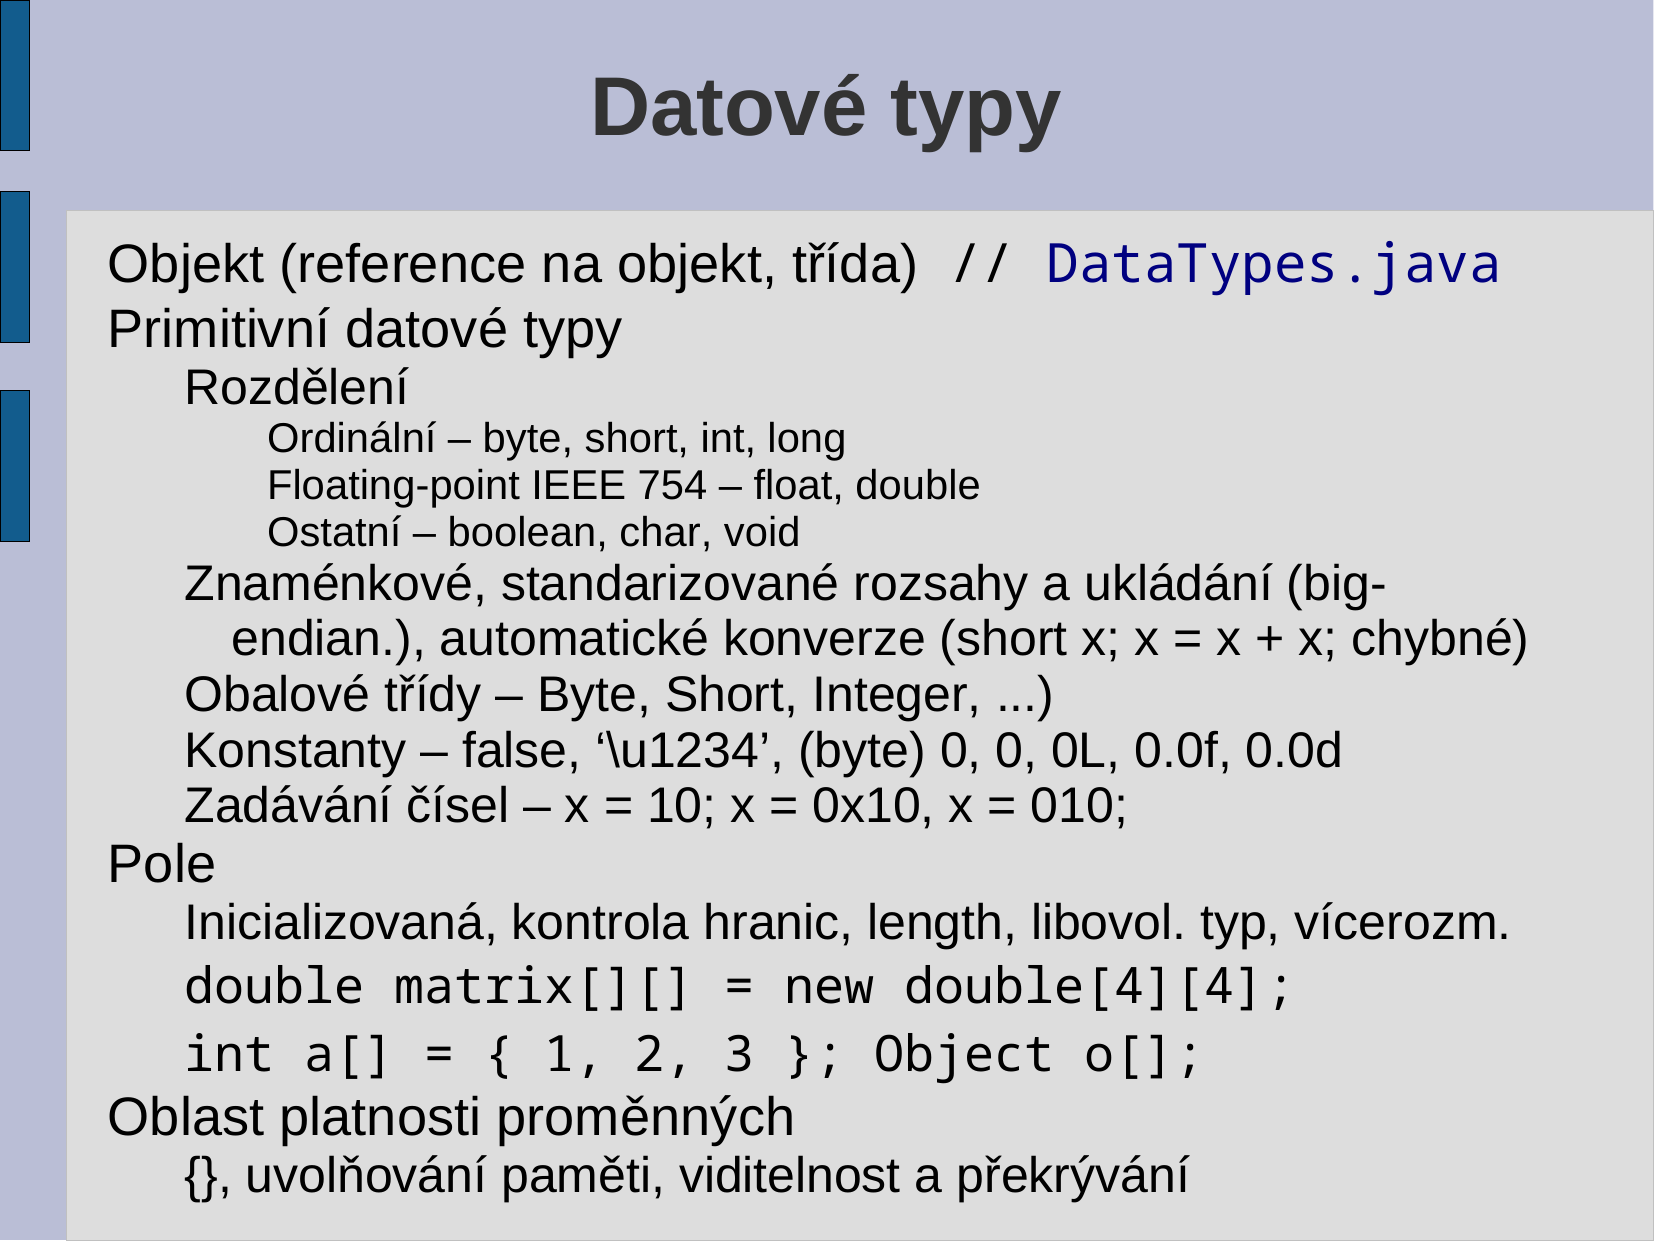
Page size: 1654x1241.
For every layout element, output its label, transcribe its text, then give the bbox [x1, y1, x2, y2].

title Datové typy [120, 17, 1533, 196]
list Objekt (reference na objekt, třída) // DataTypes.java Primitivní datové typy Rozdělení Ordinální – byte, short, int, long Floating-point IEEE 754 – float, double Ostatní – boolean, char, void Znaménkové, standarizované rozsahy a ukládání (big-endian.), automatické konverze (short x; x = x + x; chybné) Obalové třídy – Byte, Short, Integer, ...) Konstanty – false, ‘\u1234’, (byte) 0, 0, 0L, 0.0f, 0.0d Zadávání čísel – x = 10; x = 0x10, x = 010; Pole Inicializovaná, kontrola hranic, length, libovol. typ, vícerozm. double matrix[][] = new double[4][4]; int a[] = { 1, 2, 3 }; Object o[]; Oblast platnosti proměnných {}, uvolňování paměti, viditelnost a překrývání [90, 225, 1576, 1241]
